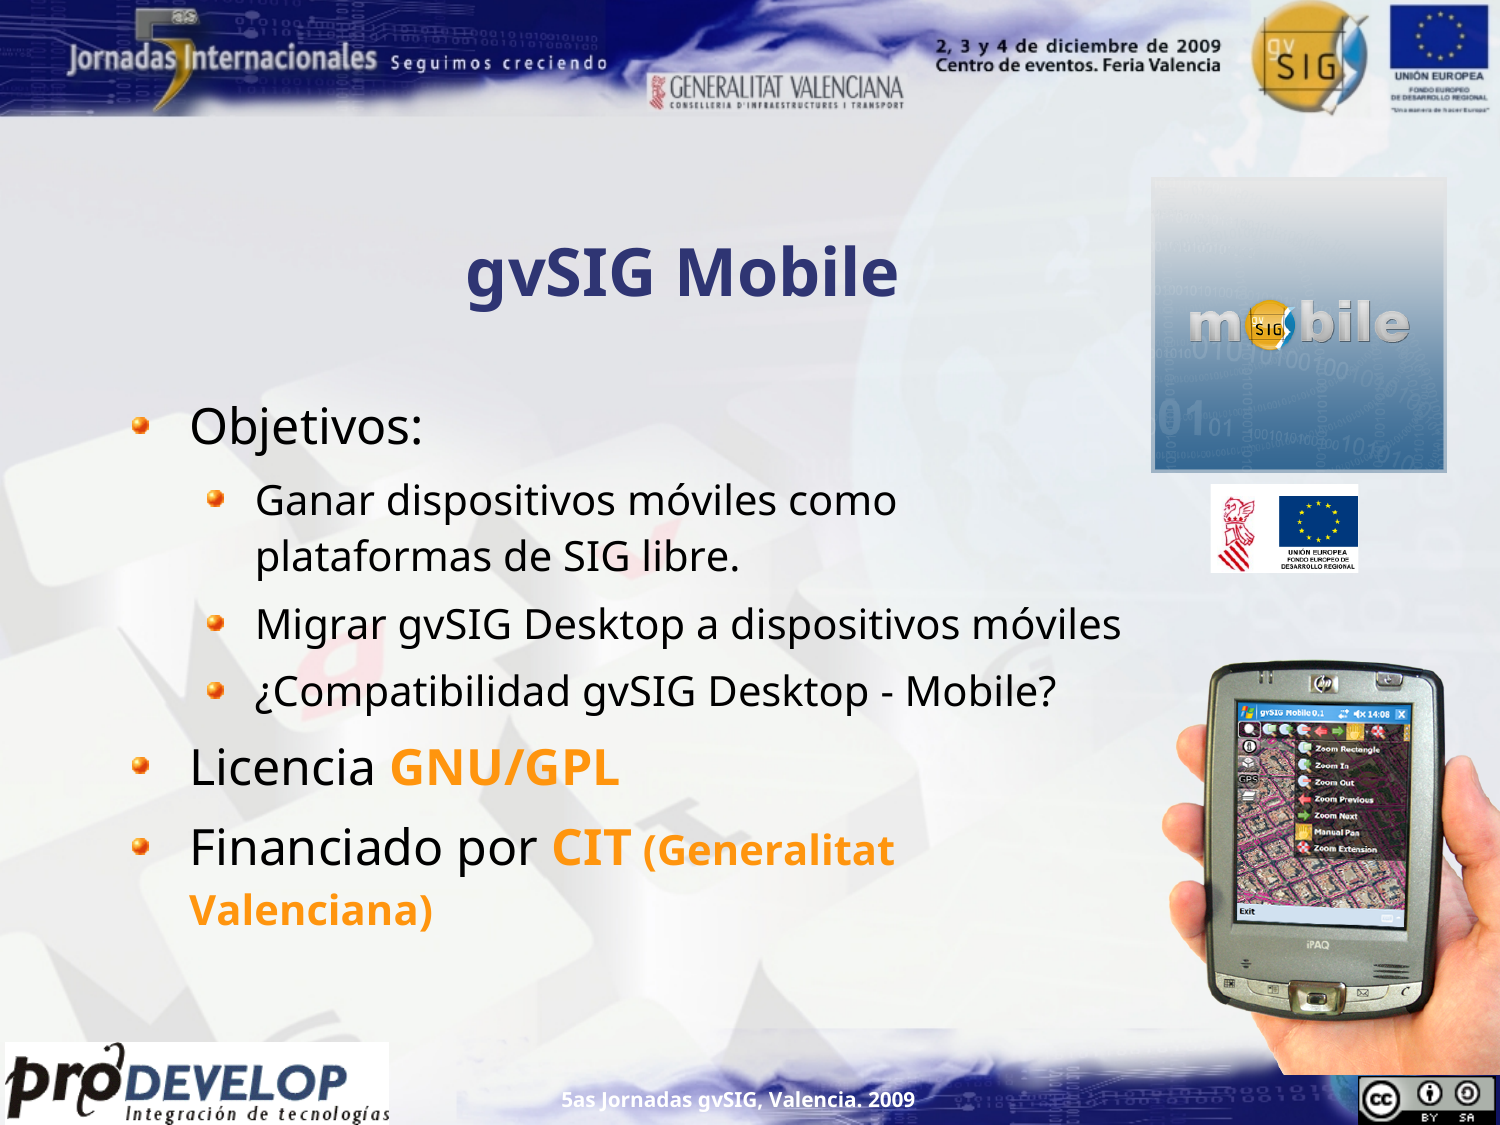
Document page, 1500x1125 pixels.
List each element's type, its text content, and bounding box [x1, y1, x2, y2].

list Objetivos: Ganar dispositivos móviles como plataformas de SIG libre. Migrar gvSIG Desktop a dispositivos móviles ¿Compatibilidad gvSIG Desktop - Mobile? Licencia GNU/GPL Financiado por CIT (Generalitat Valenciana) [118, 383, 1152, 1125]
title gvSIG Mobile [8, 177, 1151, 365]
picture [0, 0, 1500, 1125]
